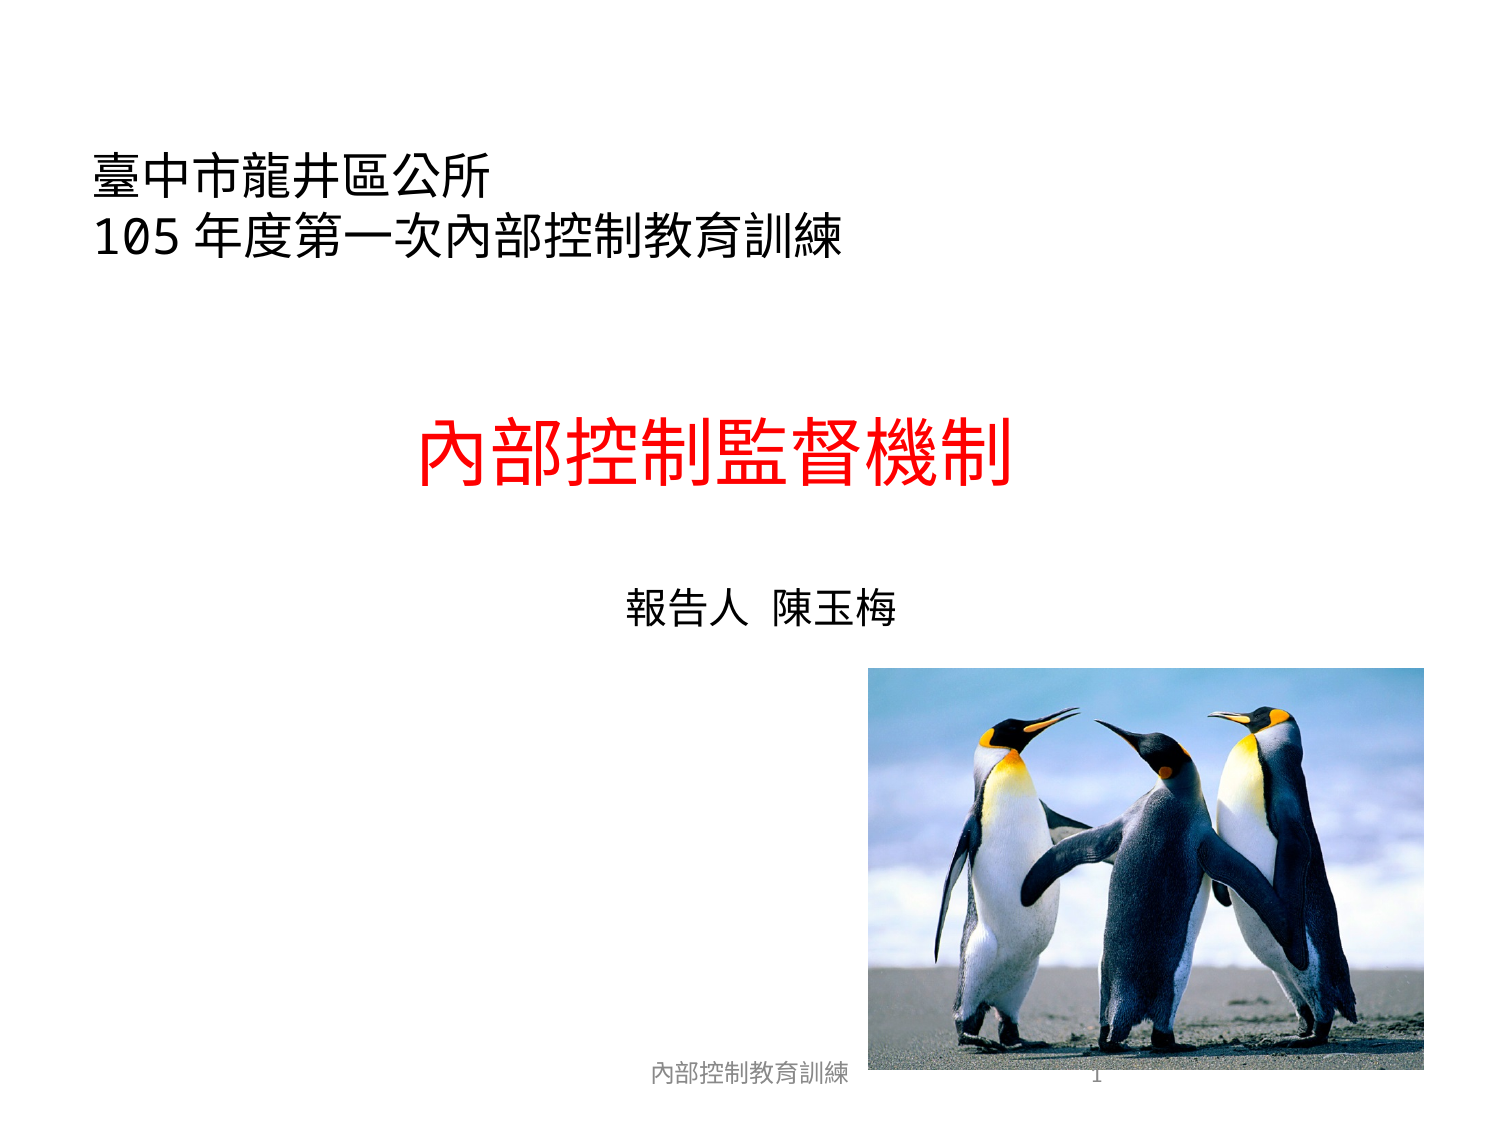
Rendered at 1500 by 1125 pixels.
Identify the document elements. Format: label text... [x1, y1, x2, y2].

text_box 臺中市龍井區公所 105年度第一次內部控制教育訓練 [76, 137, 1294, 274]
title 內部控制監督機制 [112, 338, 1317, 563]
picture [868, 668, 1424, 1070]
subtitle 報告人 陳玉梅 [348, 574, 987, 669]
text_box 1 [1074, 1042, 1426, 1103]
text_box 內部控制教育訓練 [512, 1042, 988, 1103]
